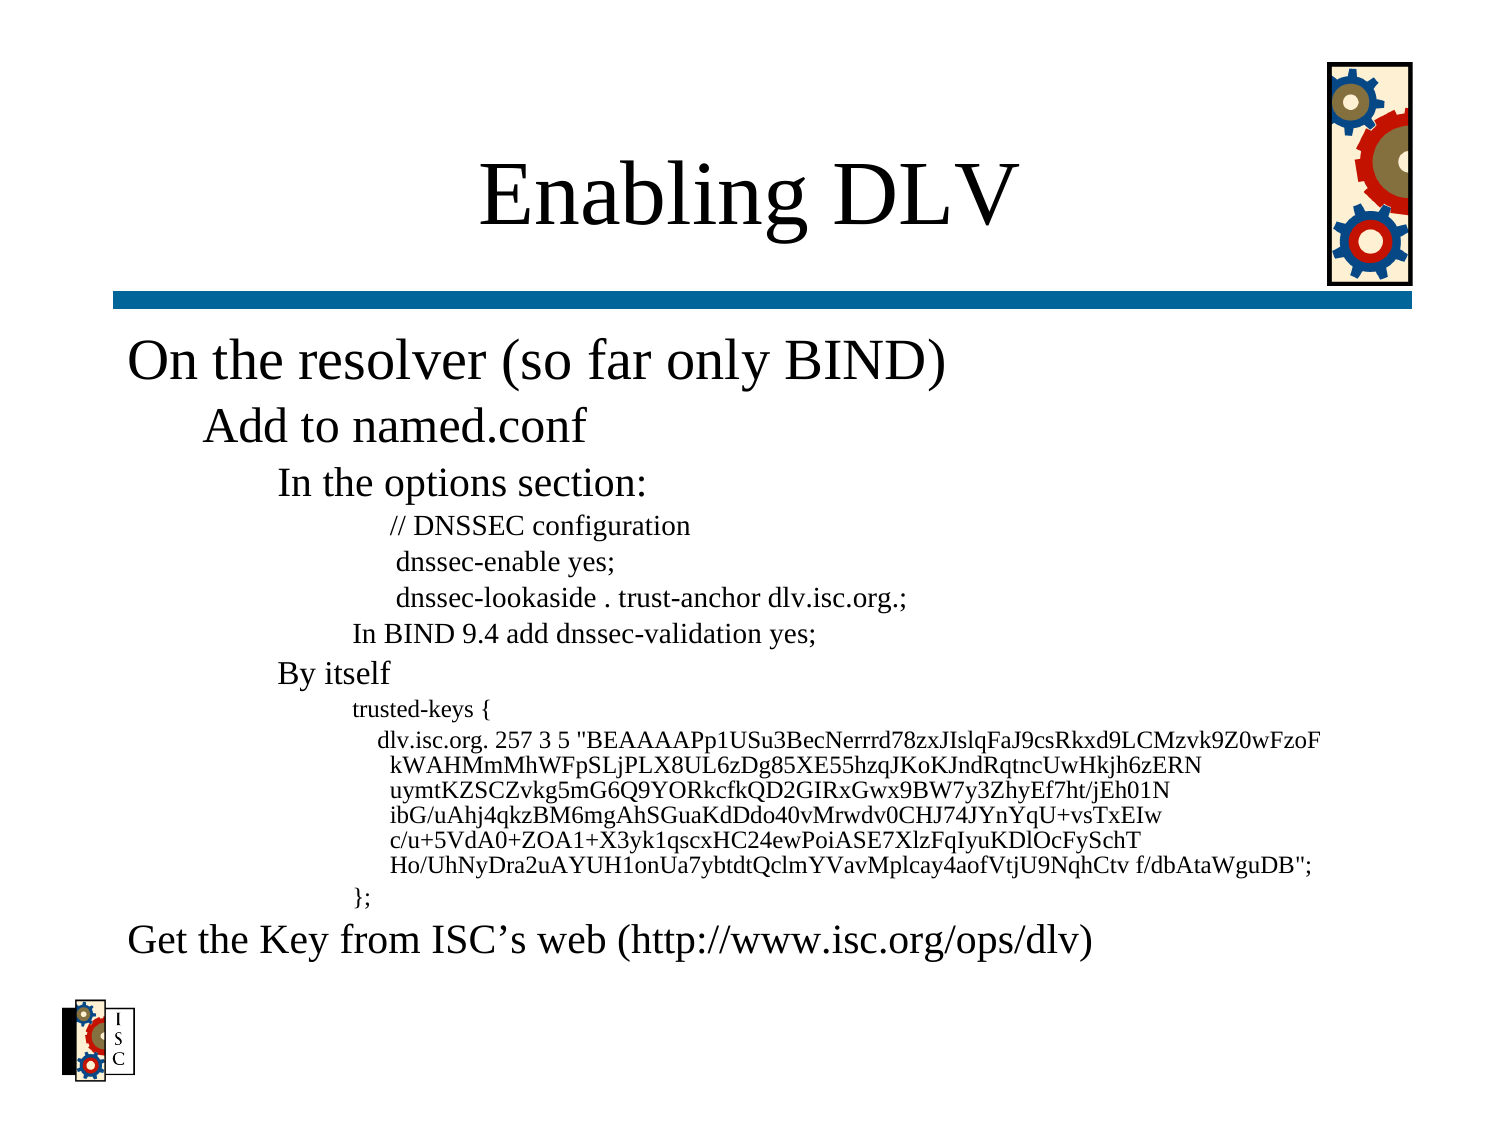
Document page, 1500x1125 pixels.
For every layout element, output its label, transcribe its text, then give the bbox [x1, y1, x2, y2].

title Enabling DLV [112, 99, 1388, 288]
picture [62, 999, 135, 1082]
list On the resolver (so far only BIND) Add to named.conf In the options section: // DNSSEC configuration dnssec-enable yes; dnssec-lookaside . trust-anchor dlv.isc.org.; In BIND 9.4 add dnssec-validation yes; By itself trusted-keys { dlv.isc.org. 257 3 5 "BEAAAAPp1USu3BecNerrrd78zxJIslqFaJ9csRkxd9LCMzvk9Z0wFzoF kWAHMmMhWFpSLjPLX8UL6zDg85XE55hzqJKoKJndRqtncUwHkjh6zERN uymtKZSCZvkg5mG6Q9YORkcfkQD2GIRxGwx9BW7y3ZhyEf7ht/jEh01N ibG/uAhj4qkzBM6mgAhSGuaKdDdo40vMrwdv0CHJ74JYnYqU+vsTxEIw c/u+5VdA0+ZOA1+X3yk1qscxHC24ewPoiASE7XlzFqIyuKDlOcFySchT Ho/UhNyDra2uAYUH1onUa7ybtdtQclmYVavMplcay4aofVtjU9NqhCtv f/dbAtaWguDB"; }; Get the Key from ISC’s web (http://www.isc.org/ops/dlv) [112, 324, 1388, 1014]
picture [1327, 62, 1413, 286]
